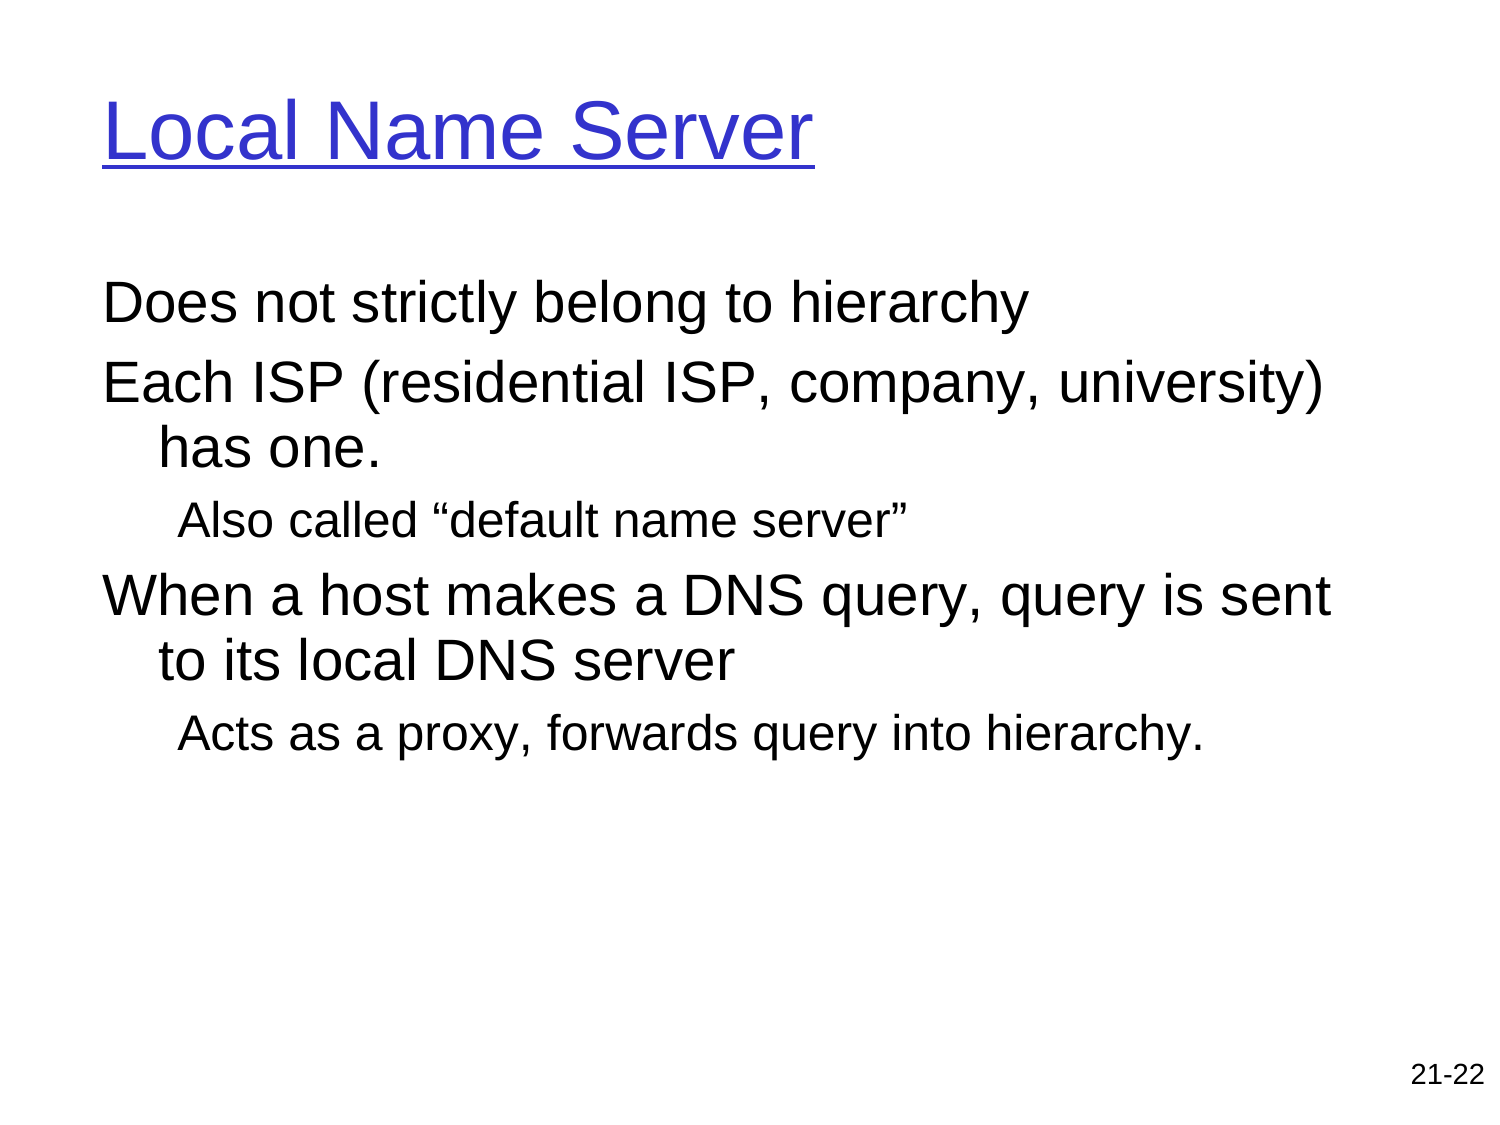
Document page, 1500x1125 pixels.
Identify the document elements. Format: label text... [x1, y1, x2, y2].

list Does not strictly belong to hierarchy Each ISP (residential ISP, company, university) has one. Also called “default name server” When a host makes a DNS query, query is sent to its local DNS server Acts as a proxy, forwards query into hierarchy. [87, 262, 1363, 1026]
title Local Name Server [87, 37, 1363, 225]
